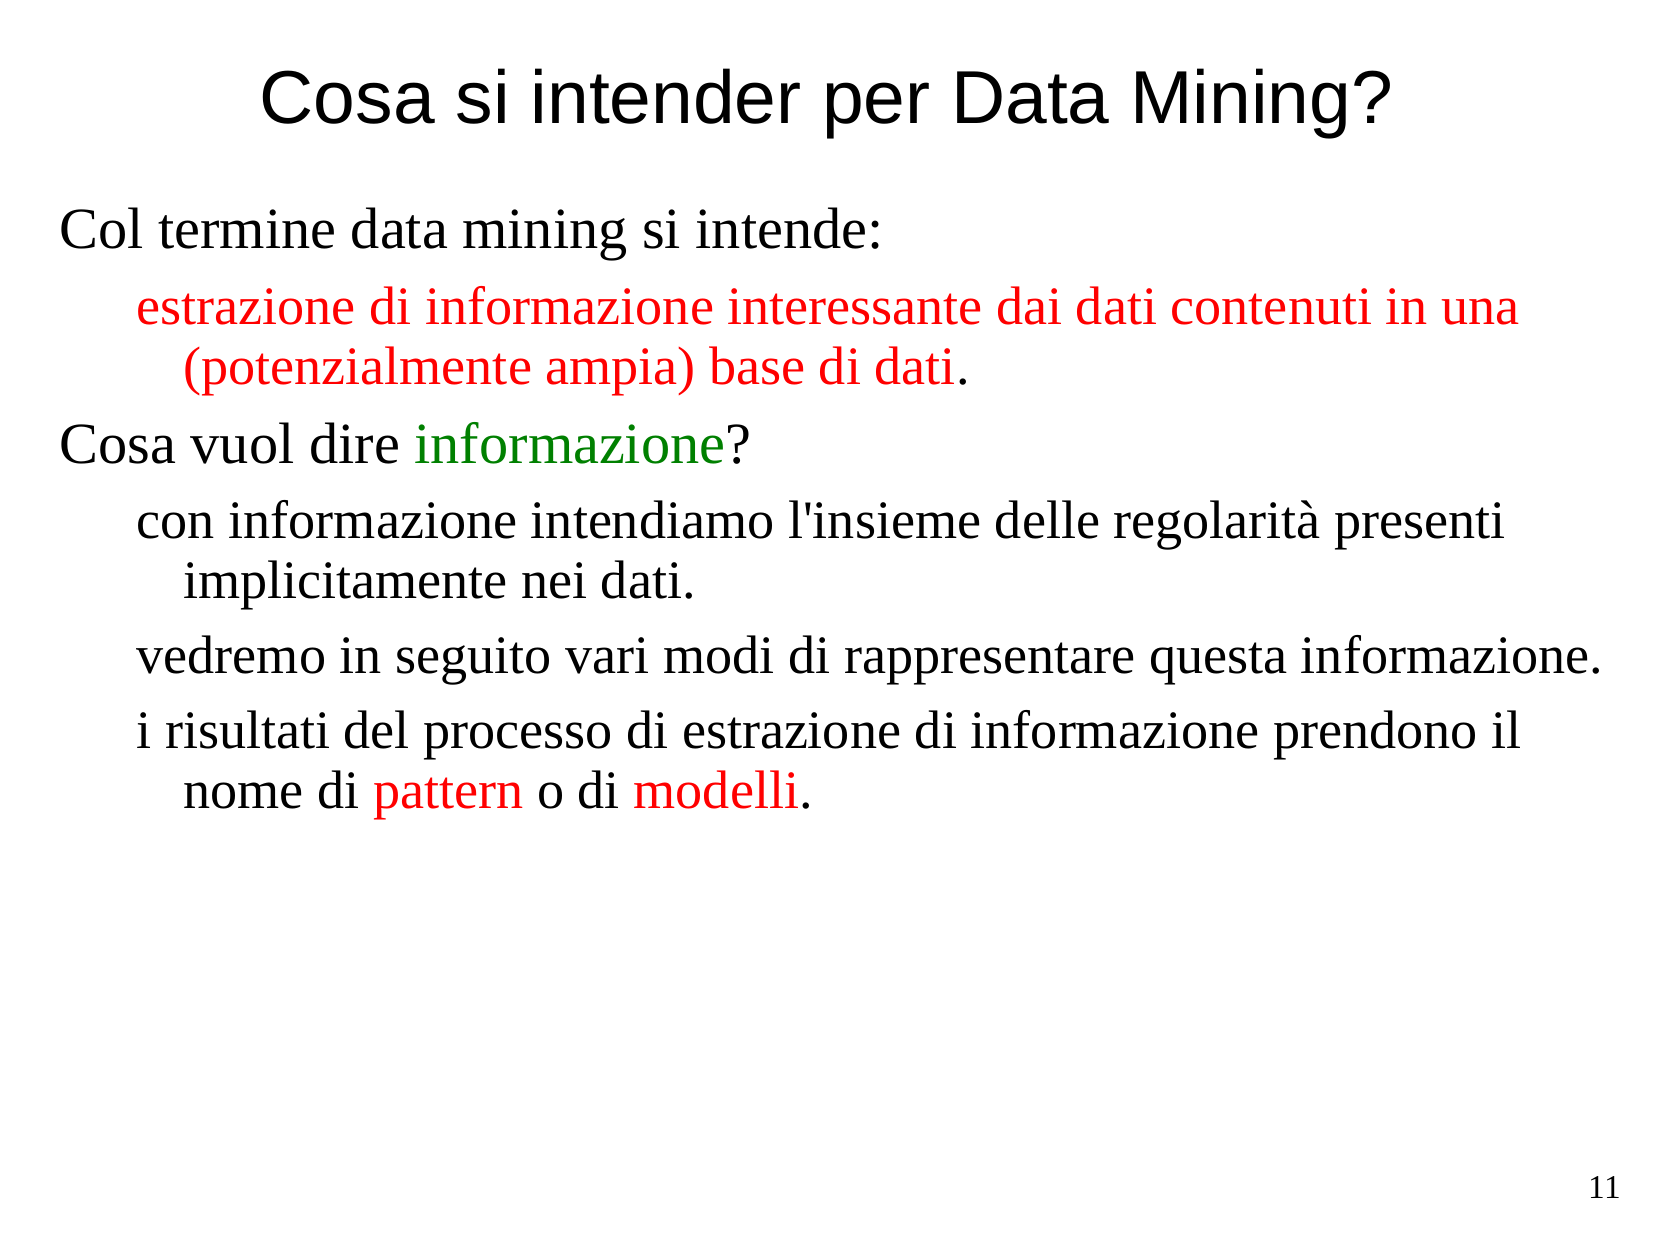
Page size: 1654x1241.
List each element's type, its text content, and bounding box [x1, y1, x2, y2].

list Col termine data mining si intende: estrazione di informazione interessante dai dati contenuti in una (potenzialmente ampia) base di dati. Cosa vuol dire informazione? con informazione intendiamo l'insieme delle regolarità presenti implicitamente nei dati. vedremo in seguito vari modi di rappresentare questa informazione. i risultati del processo di estrazione di informazione prendono il nome di pattern o di modelli. [42, 196, 1612, 1187]
title Cosa si intender per Data Mining? [37, 30, 1617, 166]
